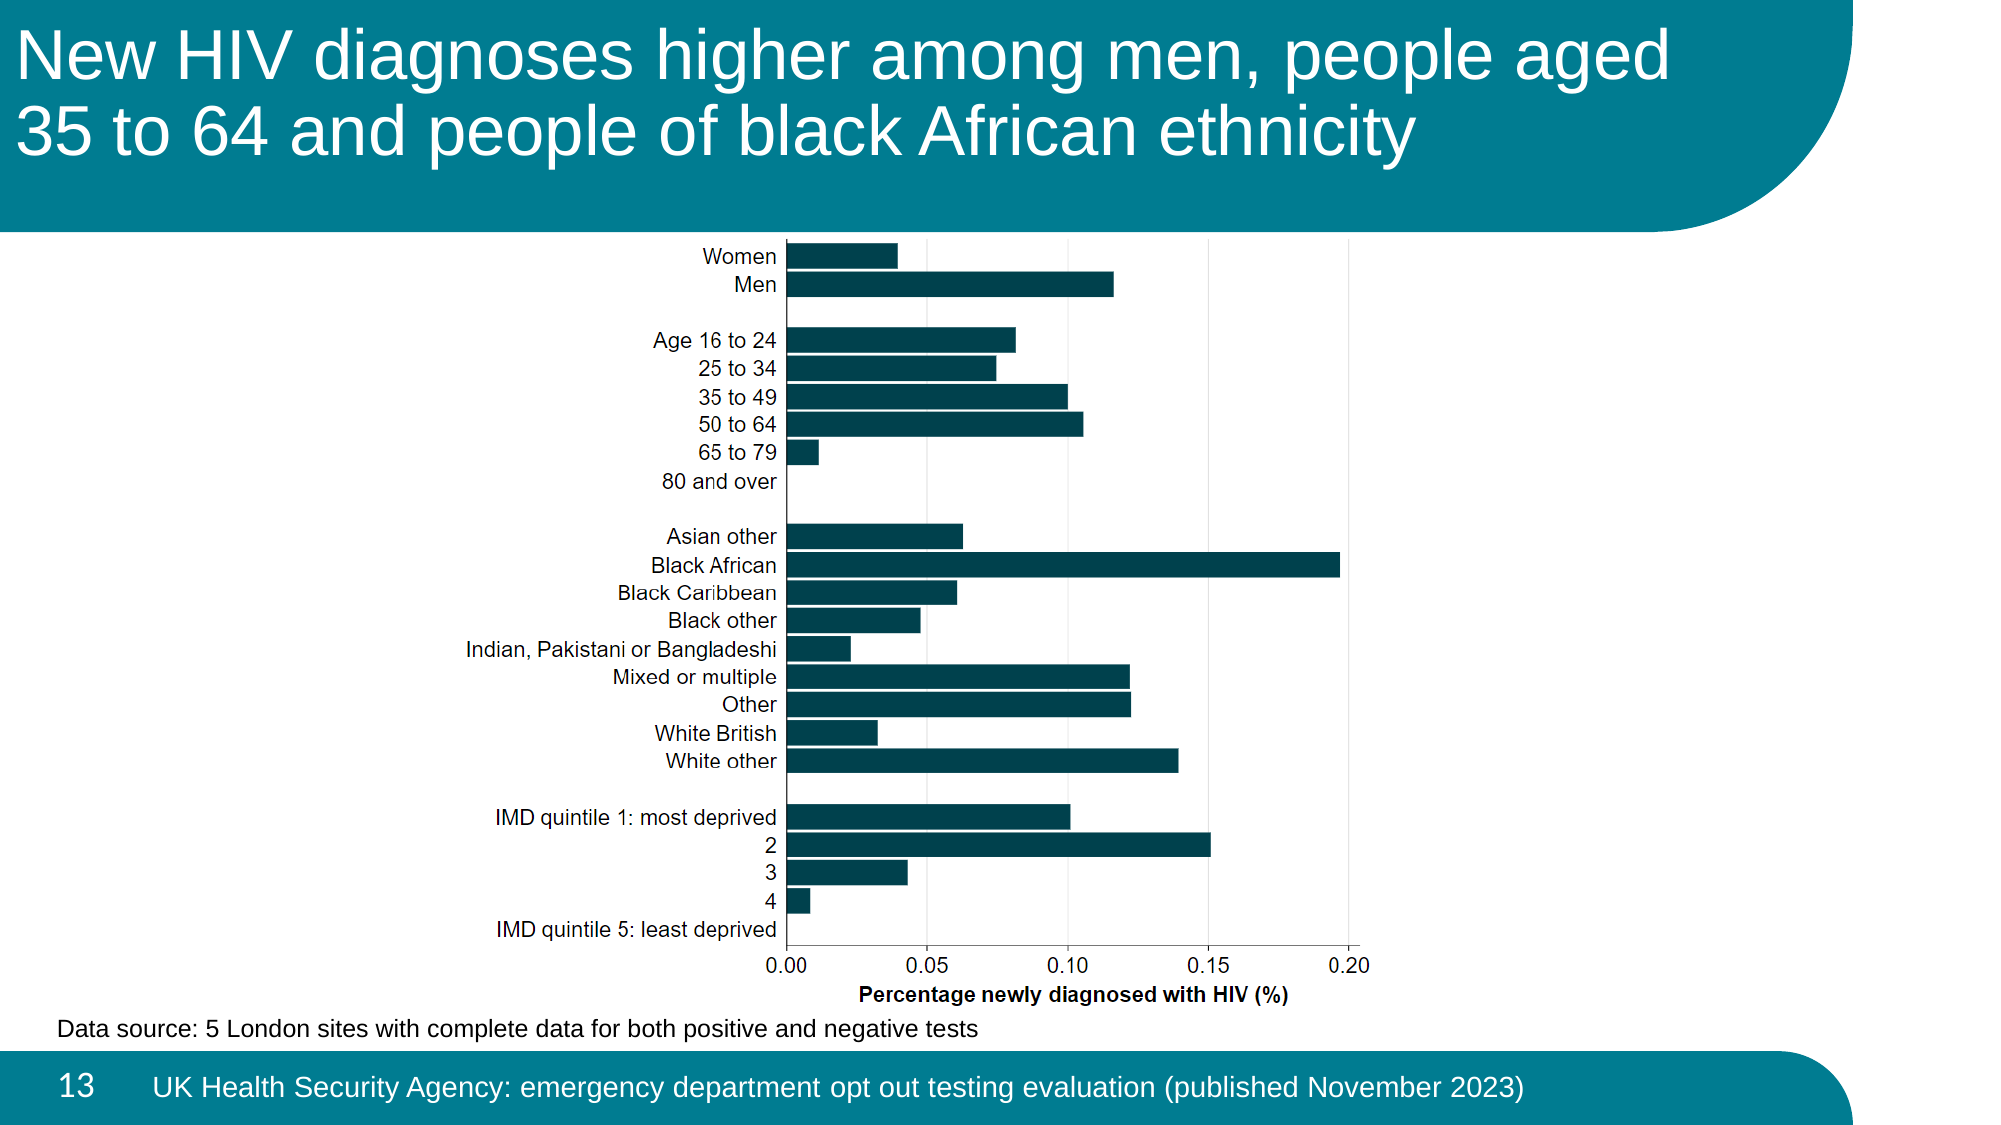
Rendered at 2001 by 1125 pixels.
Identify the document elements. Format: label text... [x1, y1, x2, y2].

text_box UK Health Security Agency: emergency department opt out testing evaluation (published November 2023) [137, 1056, 1780, 1116]
picture [447, 234, 1423, 1035]
text_box [41, 1053, 153, 1119]
text_box Data source: 5 London sites with complete data for both positive and negative tests [41, 1004, 1150, 1051]
title New HIV diagnoses higher among men, people aged 35 to 64 and people of black African ethnicity [0, 10, 1780, 205]
